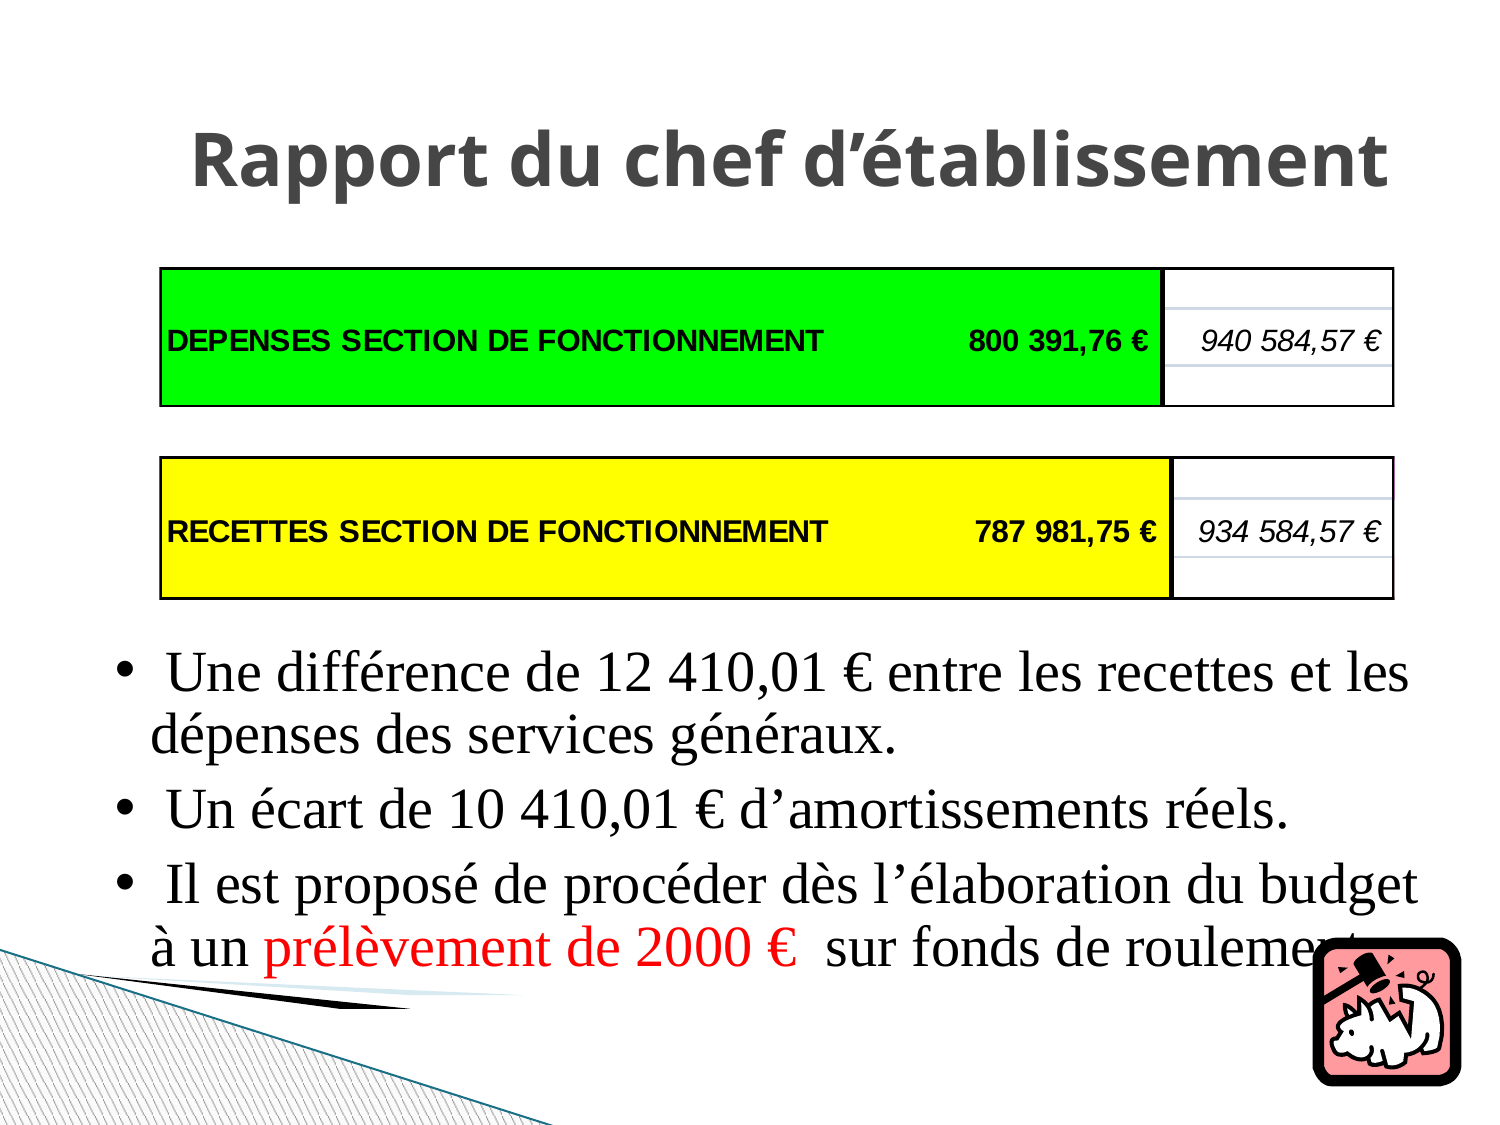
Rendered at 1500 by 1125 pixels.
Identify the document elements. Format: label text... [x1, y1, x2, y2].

picture [1312, 937, 1462, 1087]
title Rapport du chef d’établissement [174, 62, 1425, 250]
chart [159, 456, 1397, 602]
chart [159, 267, 1397, 410]
picture [0, 952, 543, 1125]
text_box Une différence de 12 410,01 € entre les recettes et les dépenses des services généraux. Un écart de 10 410,01 € d’amortissements réels. Il est proposé de procéder dès l’élaboration du budget à un prélèvement de 2000 € sur fonds de roulement. [100, 633, 1459, 987]
